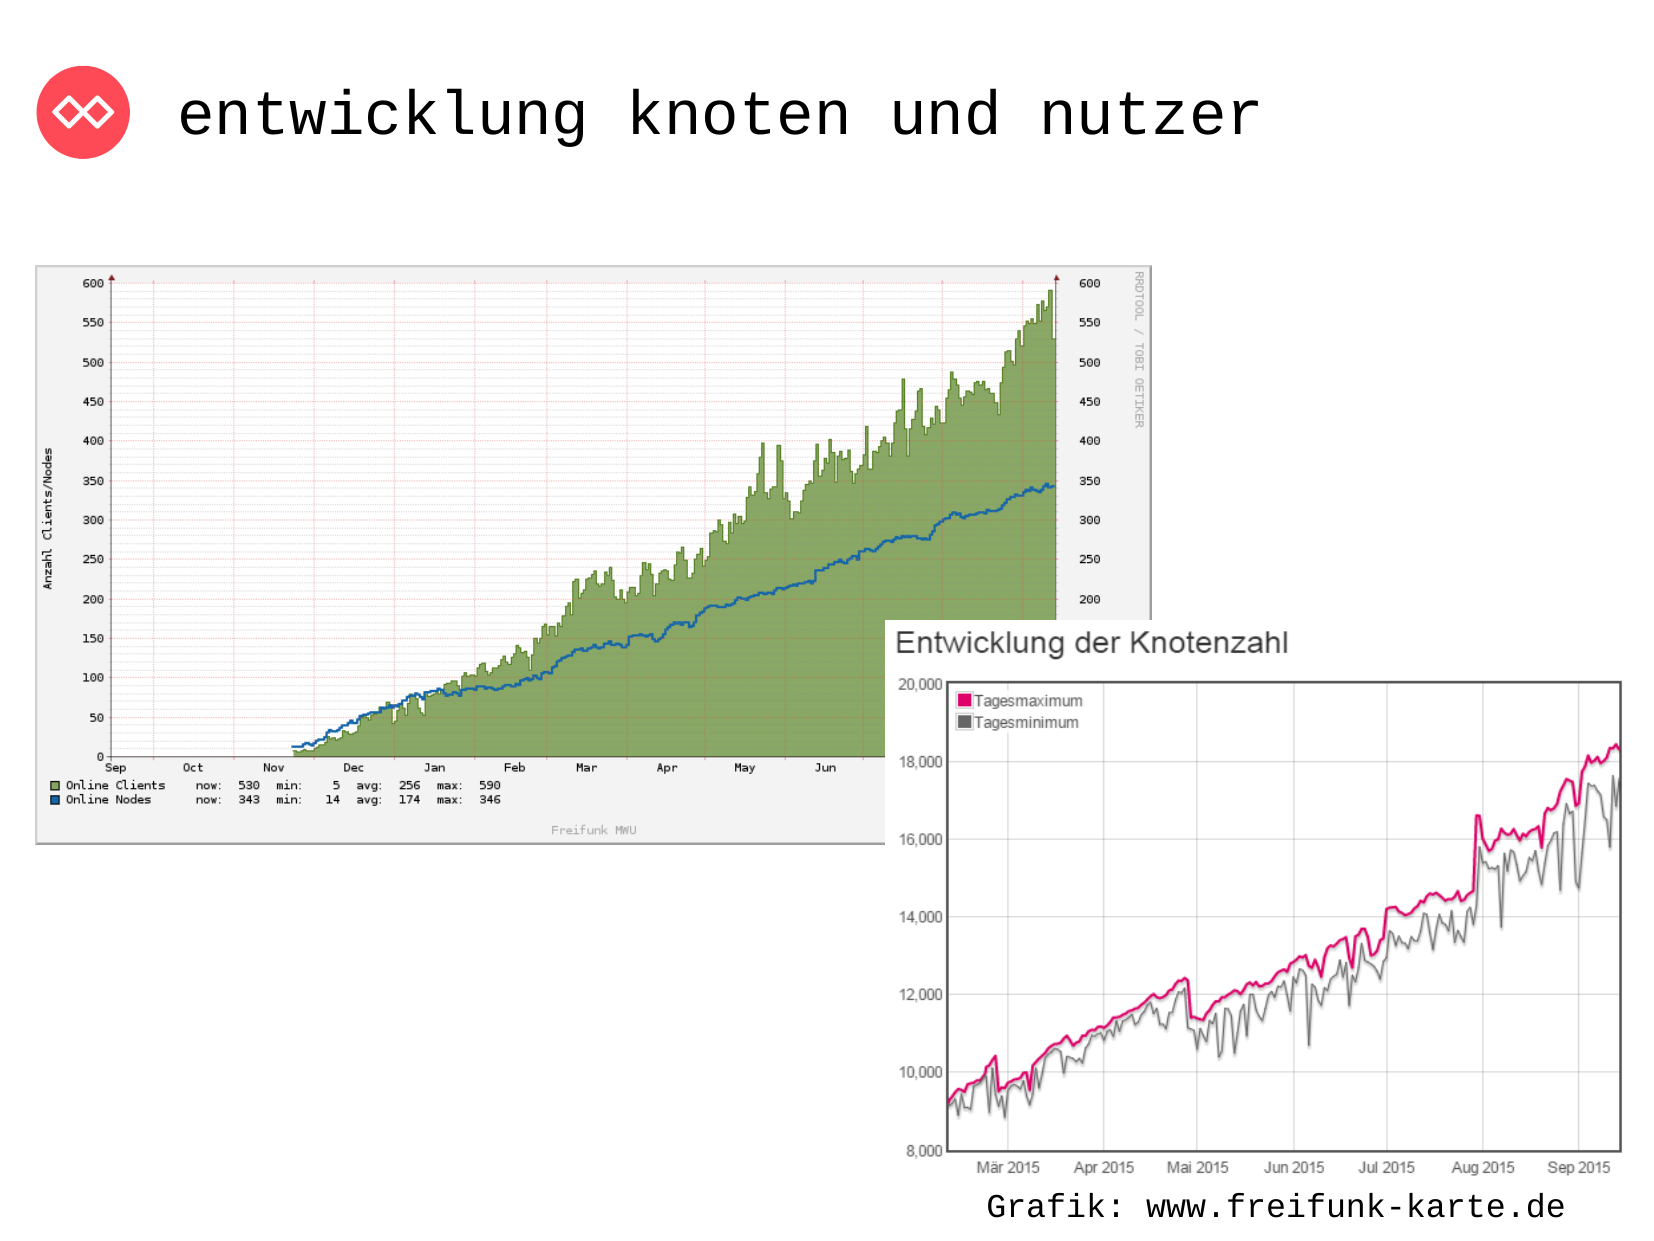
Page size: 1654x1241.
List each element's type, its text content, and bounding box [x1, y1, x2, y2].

picture [17, 46, 149, 178]
text_box Grafik: www.freifunk-karte.de [971, 1182, 1582, 1236]
picture [35, 265, 1634, 1182]
title entwicklung knoten und nutzer [177, 13, 1465, 222]
